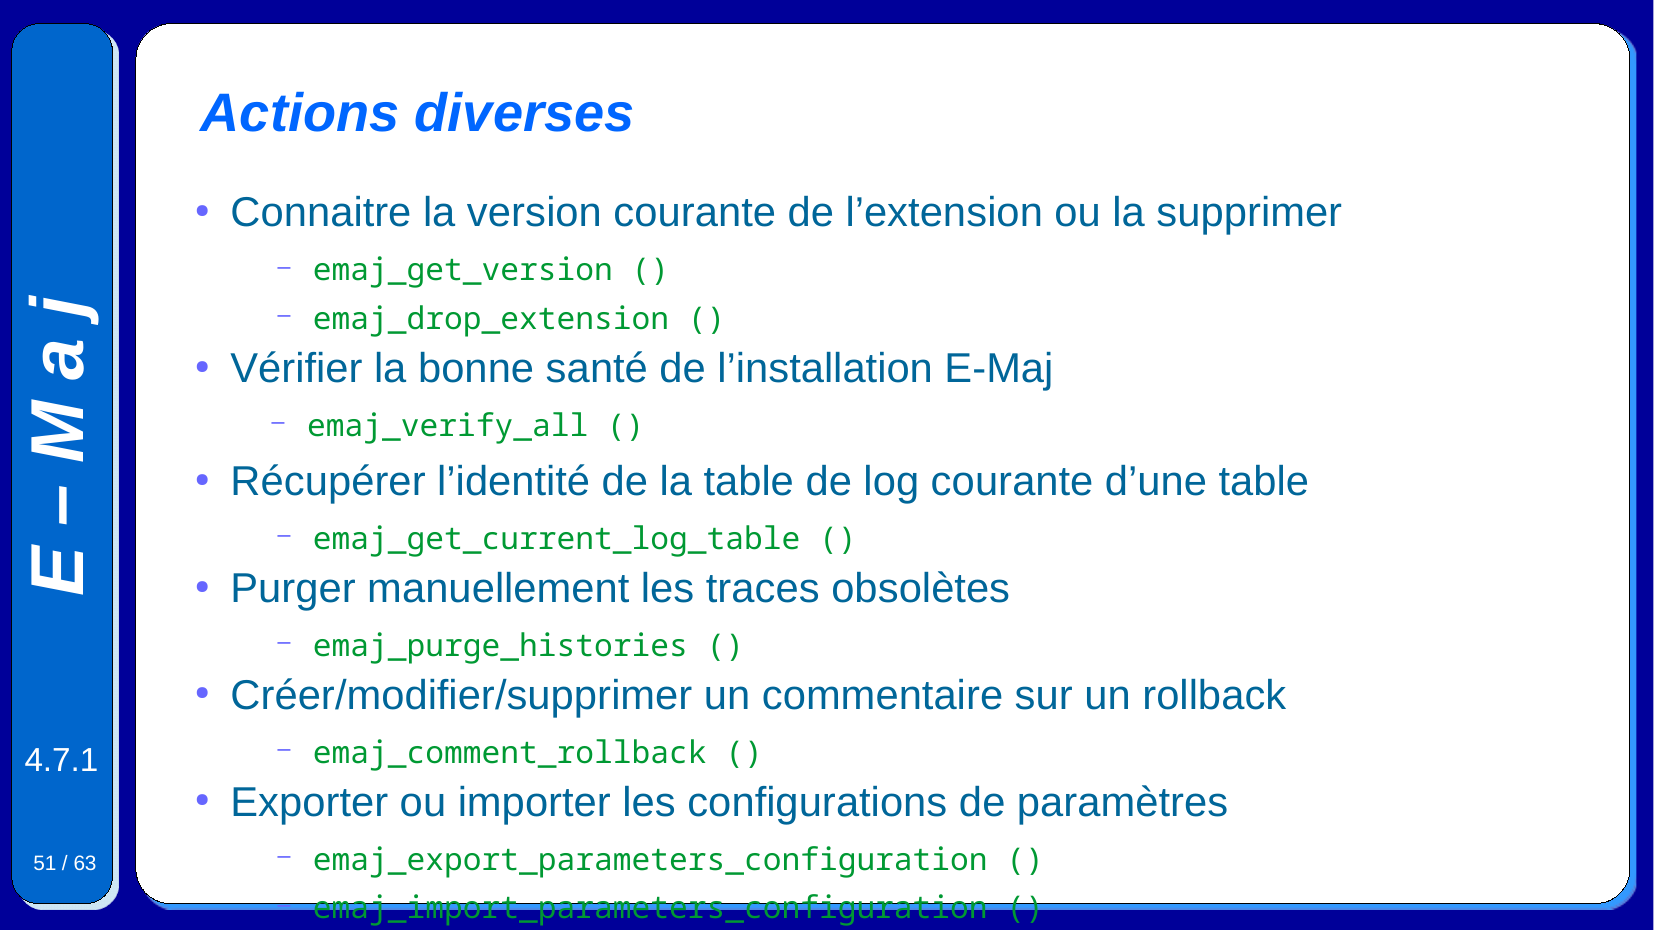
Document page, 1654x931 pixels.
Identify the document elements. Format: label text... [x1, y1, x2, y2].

title Actions diverses [200, 34, 1575, 188]
list Connaitre la version courante de l’extension ou la supprimer emaj_get_version () emaj_drop_extension () Vérifier la bonne santé de l’installation E-Maj emaj_verify_all () Récupérer l’identité de la table de log courante d’une table emaj_get_current_log_table () Purger manuellement les traces obsolètes emaj_purge_histories () Créer/modifier/supprimer un commentaire sur un rollback emaj_comment_rollback () Exporter ou importer les configurations de paramètres emaj_export_parameters_configuration () emaj_import_parameters_configuration () [177, 188, 1587, 877]
